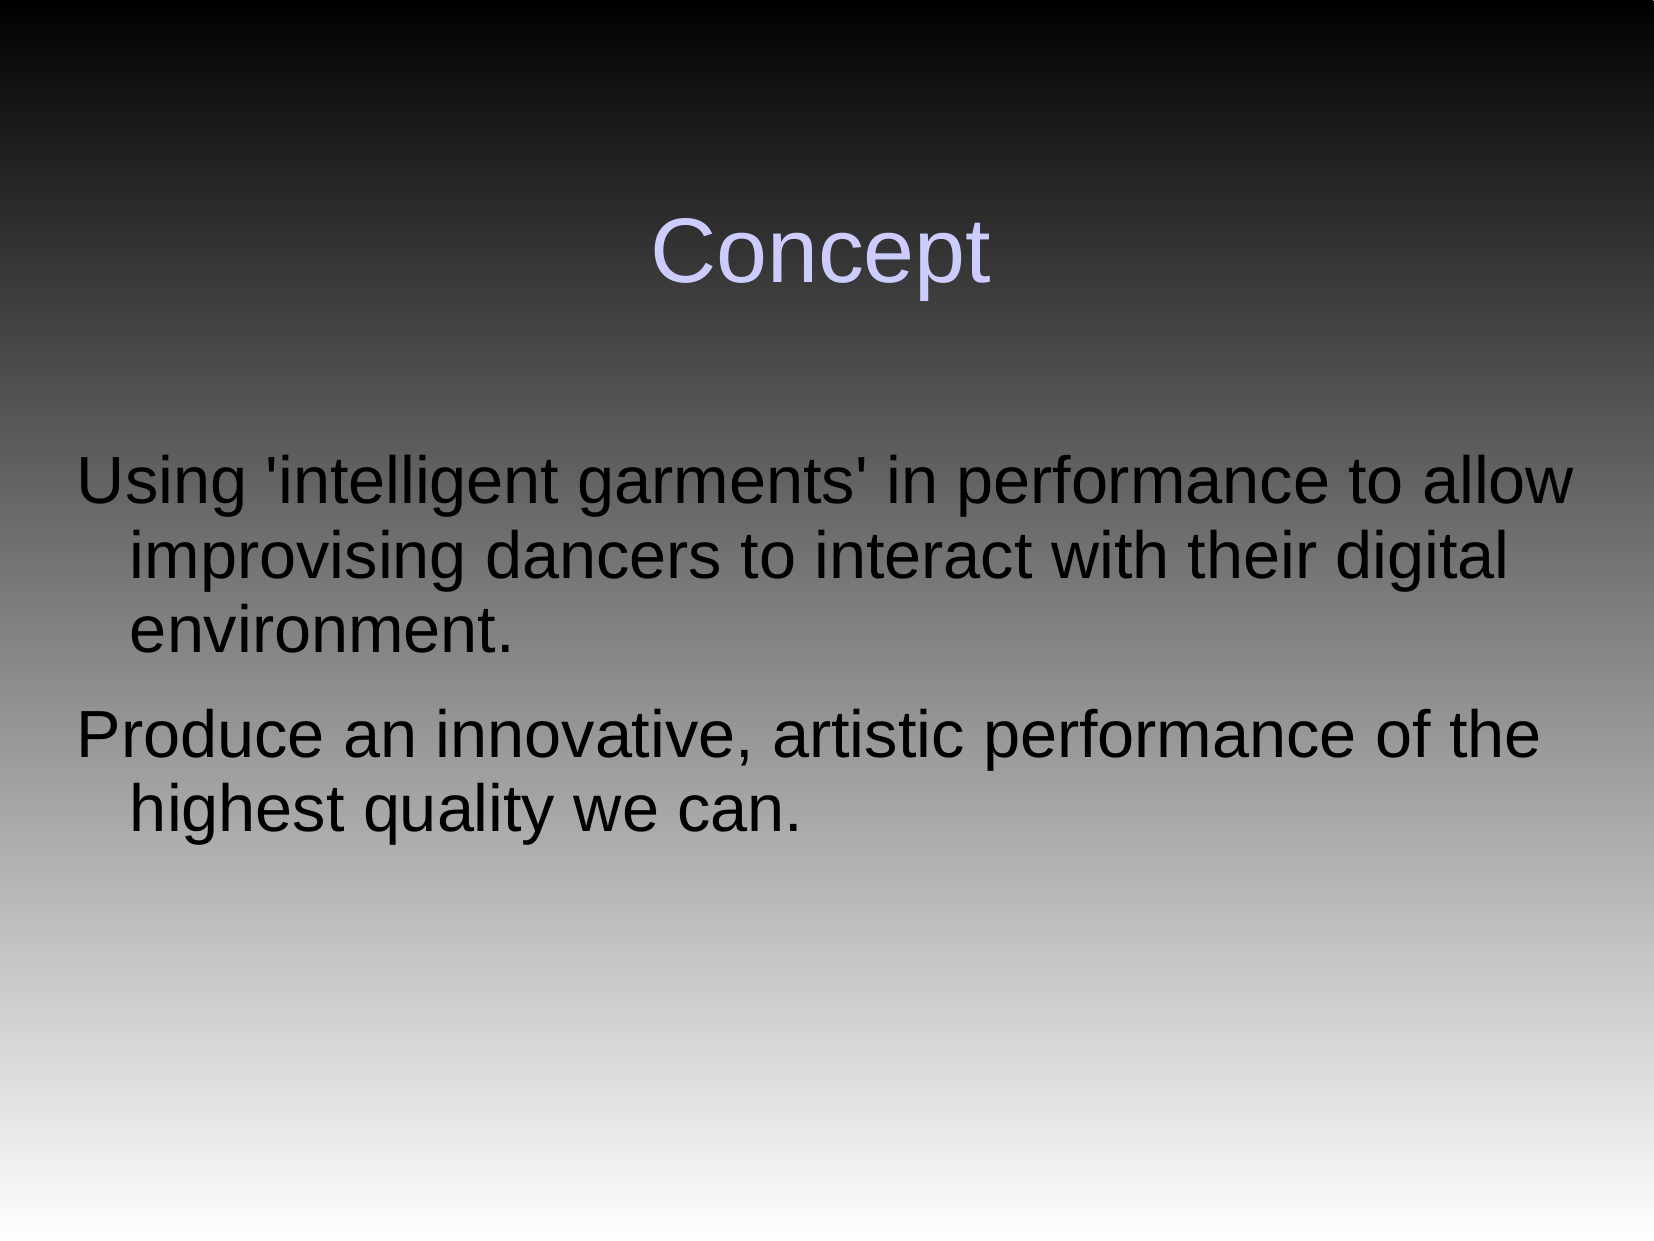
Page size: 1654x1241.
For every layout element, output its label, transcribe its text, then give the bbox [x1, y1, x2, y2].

title Concept [76, 147, 1565, 355]
list Using 'intelligent garments' in performance to allow improvising dancers to interact with their digital environment. Produce an innovative, artistic performance of the highest quality we can. [59, 442, 1577, 1152]
